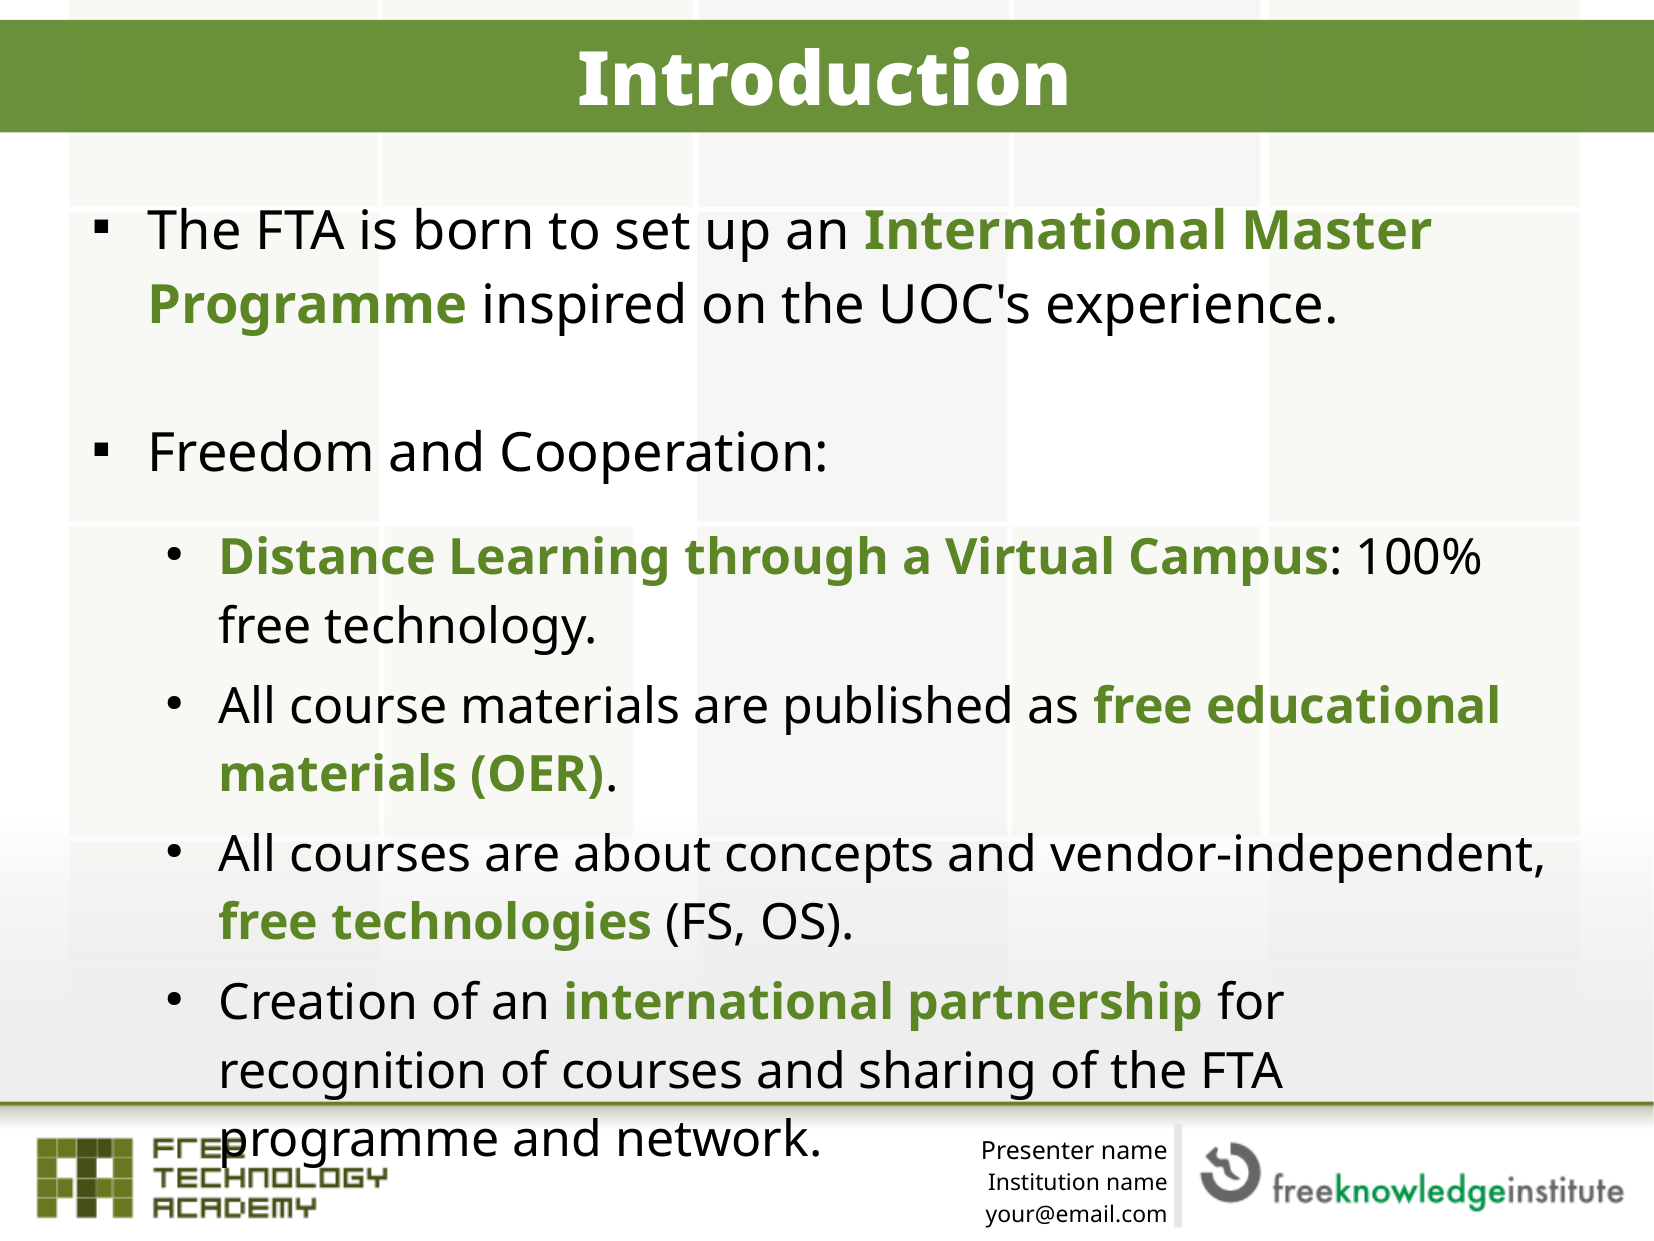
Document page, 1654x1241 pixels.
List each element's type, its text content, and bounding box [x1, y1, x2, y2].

list The FTA is born to set up an International Master Programme inspired on the UOC's experience. Freedom and Cooperation: Distance Learning through a Virtual Campus: 100% free technology. All course materials are published as free educational materials (OER). All courses are about concepts and vendor-independent, free technologies (FS, OS). Creation of an international partnership for recognition of courses and sharing of the FTA programme and network. [76, 191, 1565, 1033]
title Introduction [37, 32, 1613, 120]
picture [0, 0, 1654, 19]
picture [0, 133, 1654, 1241]
